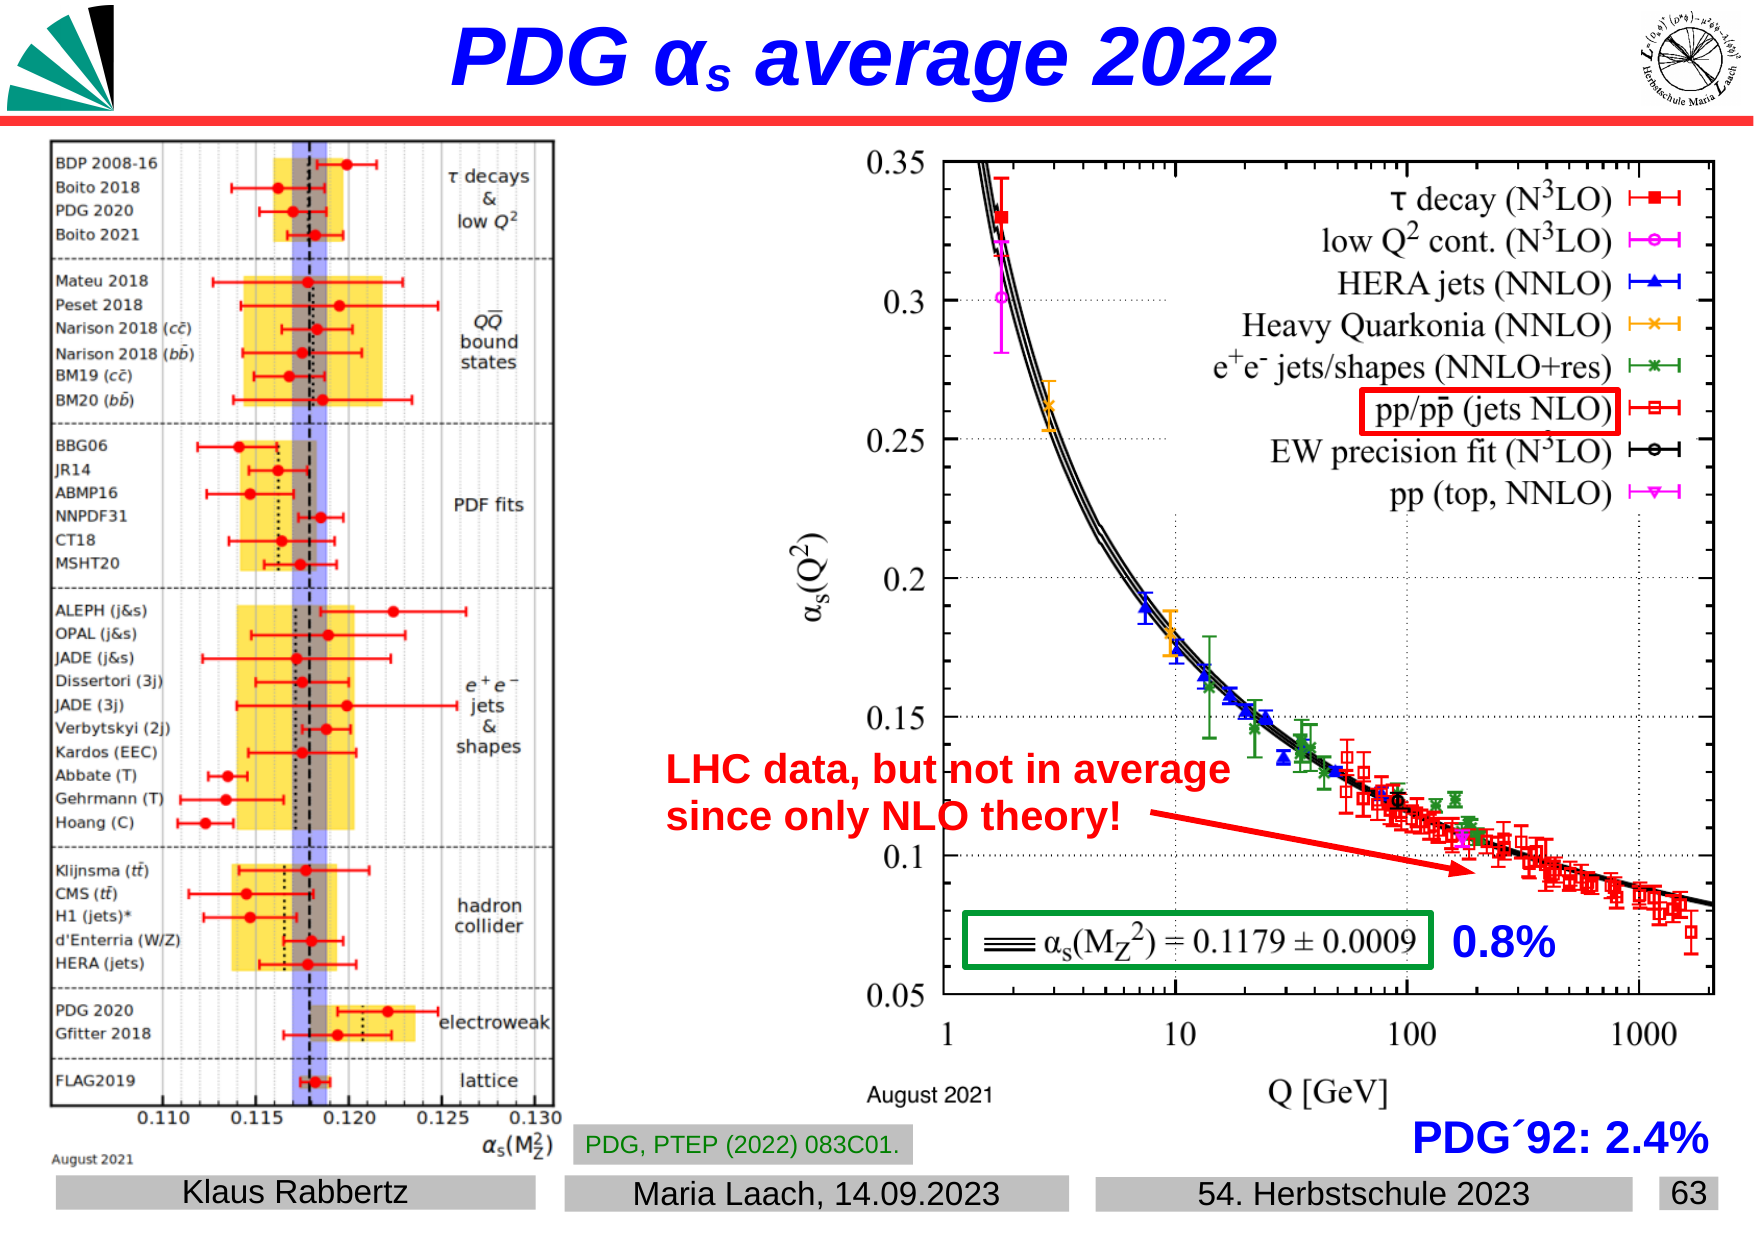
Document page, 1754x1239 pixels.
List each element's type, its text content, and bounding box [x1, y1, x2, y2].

title PDG αs average 2022 [123, 0, 1606, 114]
picture [1641, 11, 1741, 106]
text_box PDG, PTEP (2022) 083C01. [573, 1124, 913, 1165]
picture [783, 137, 1735, 1113]
text_box PDG´92: 2.4% [1400, 1106, 1722, 1170]
text_box 0.8% [1440, 910, 1569, 974]
text_box LHC data, but not in average since only NLO theory! [653, 740, 1307, 855]
picture [40, 133, 571, 1174]
picture [7, 5, 114, 112]
